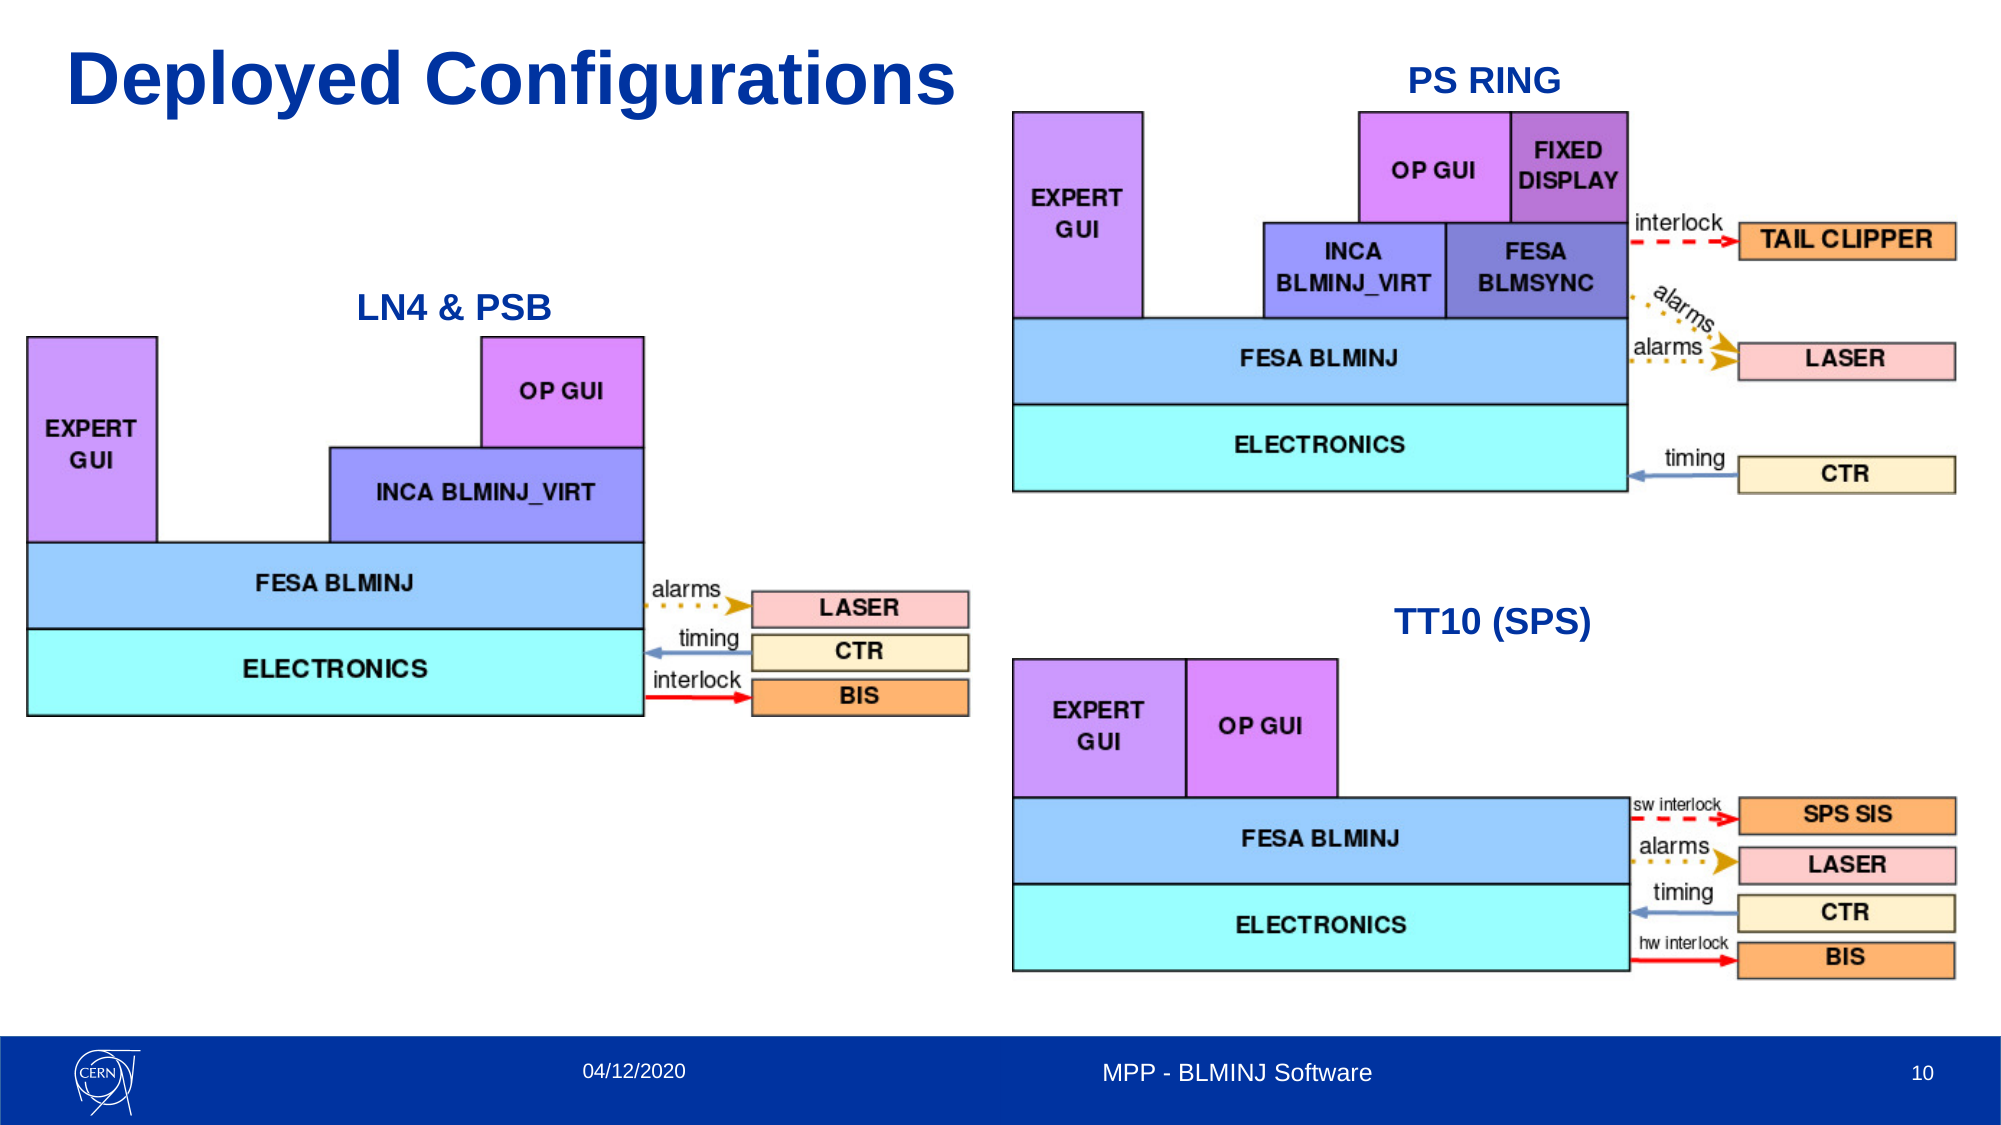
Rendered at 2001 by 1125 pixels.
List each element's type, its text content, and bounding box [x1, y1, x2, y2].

picture [1012, 111, 1958, 495]
text_box TT10 (SPS) [1365, 592, 1621, 653]
title Deployed Configurations [66, 44, 1934, 135]
picture [1012, 658, 1958, 981]
picture [1, 1037, 2000, 1125]
slide_number 10 [1822, 1042, 1935, 1103]
text_box PS RING [1390, 51, 1580, 111]
footer MPP - BLMINJ Software [698, 1042, 1777, 1103]
picture [26, 336, 973, 717]
slide_number 04/12/2020 [571, 1041, 686, 1102]
text_box LN4 & PSB [341, 278, 617, 336]
